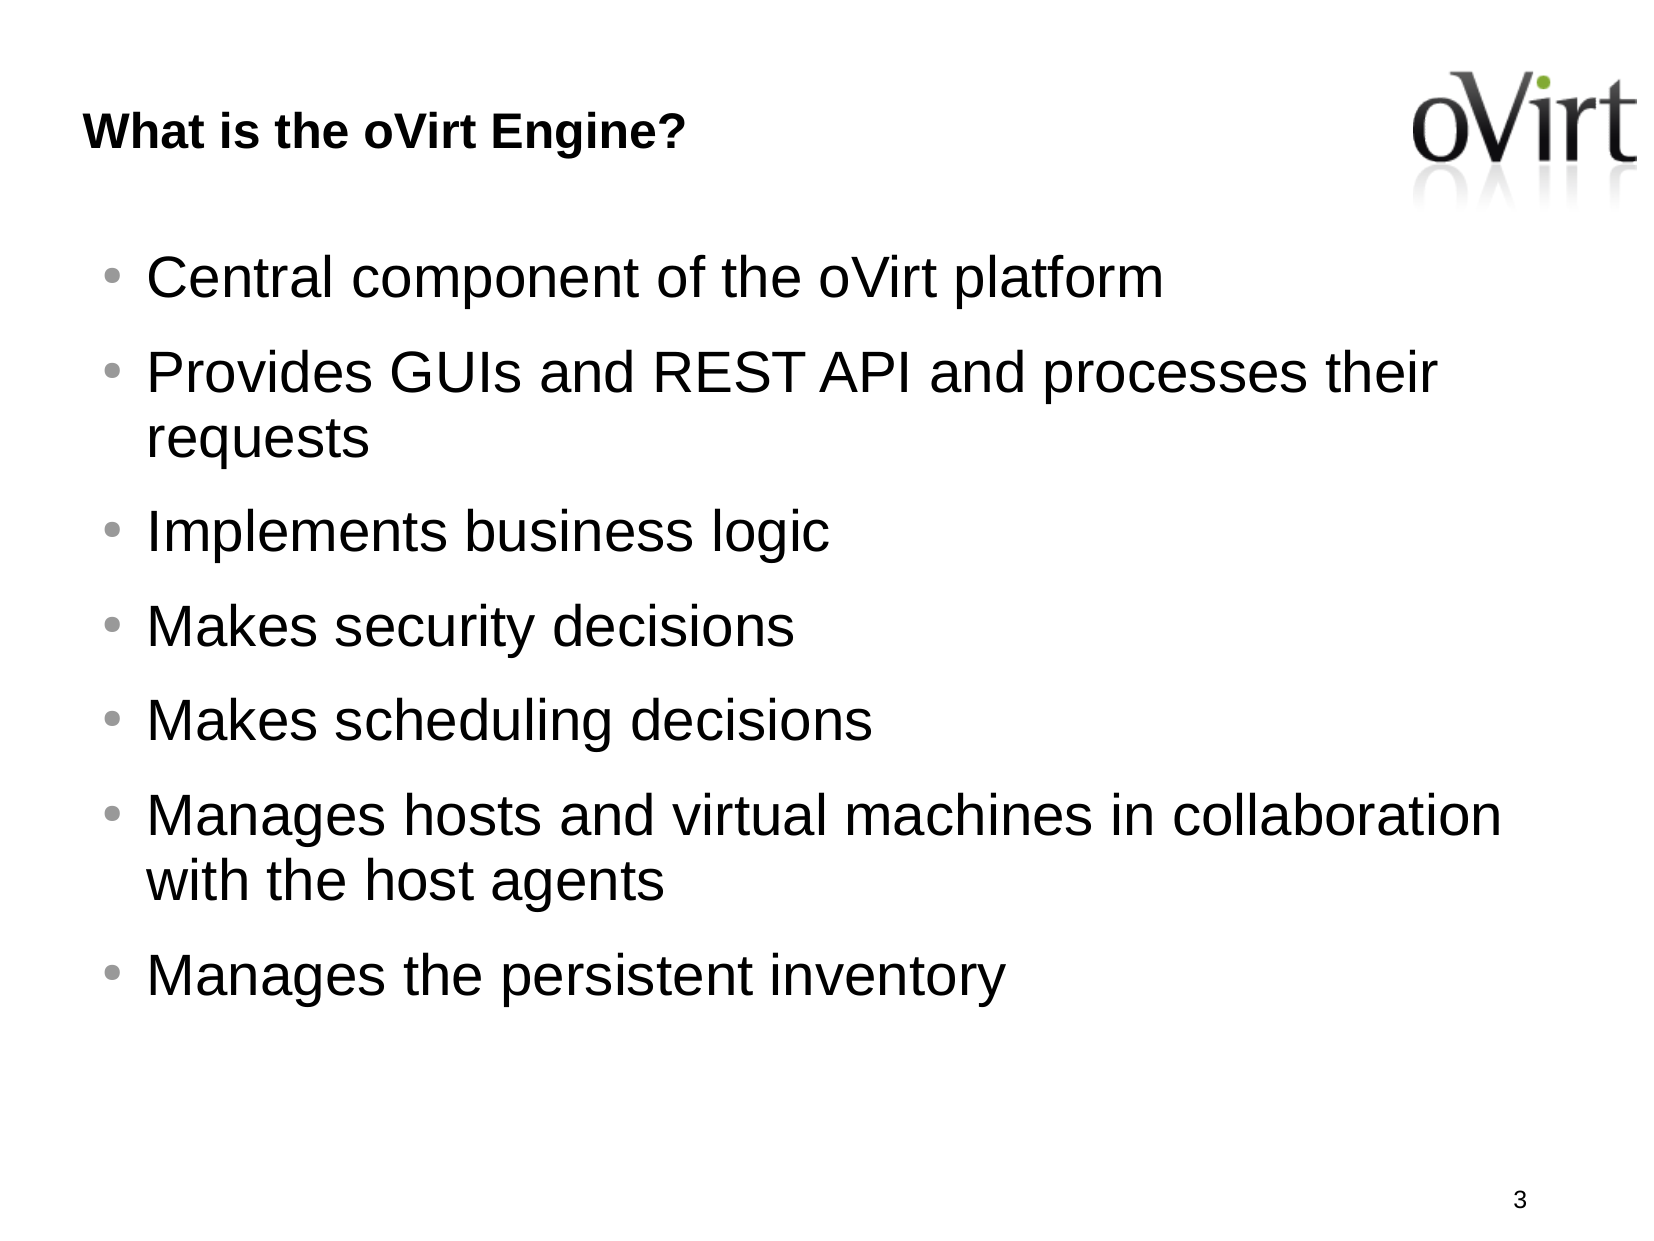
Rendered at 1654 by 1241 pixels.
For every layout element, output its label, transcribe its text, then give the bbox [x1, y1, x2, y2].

picture [1413, 63, 1637, 212]
list Central component of the oVirt platform Provides GUIs and REST API and processes their requests Implements business logic Makes security decisions Makes scheduling decisions Manages hosts and virtual machines in collaboration with the host agents Manages the persistent inventory [86, 244, 1576, 1039]
title What is the oVirt Engine? [82, 37, 1303, 226]
